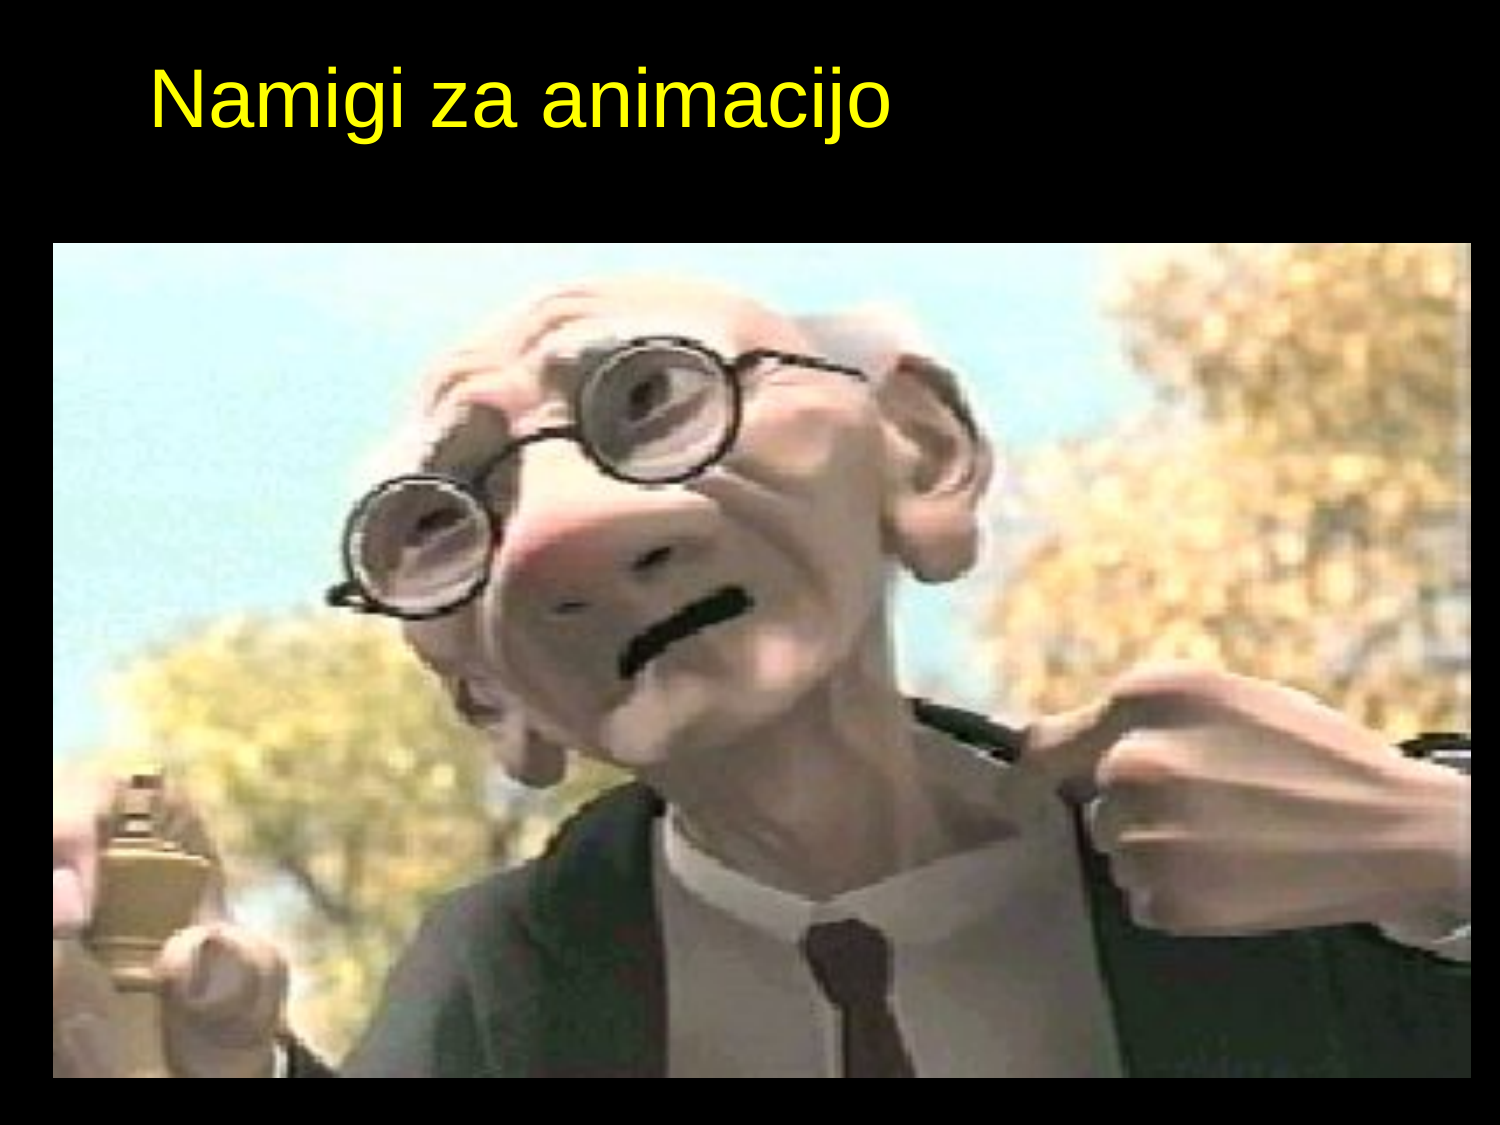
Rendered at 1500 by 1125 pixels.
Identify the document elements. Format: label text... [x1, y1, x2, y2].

title Namigi za animacijo-uvod [75, 45, 1426, 233]
picture [53, 243, 1471, 1078]
text_box Namigi za animacijo [133, 36, 908, 153]
